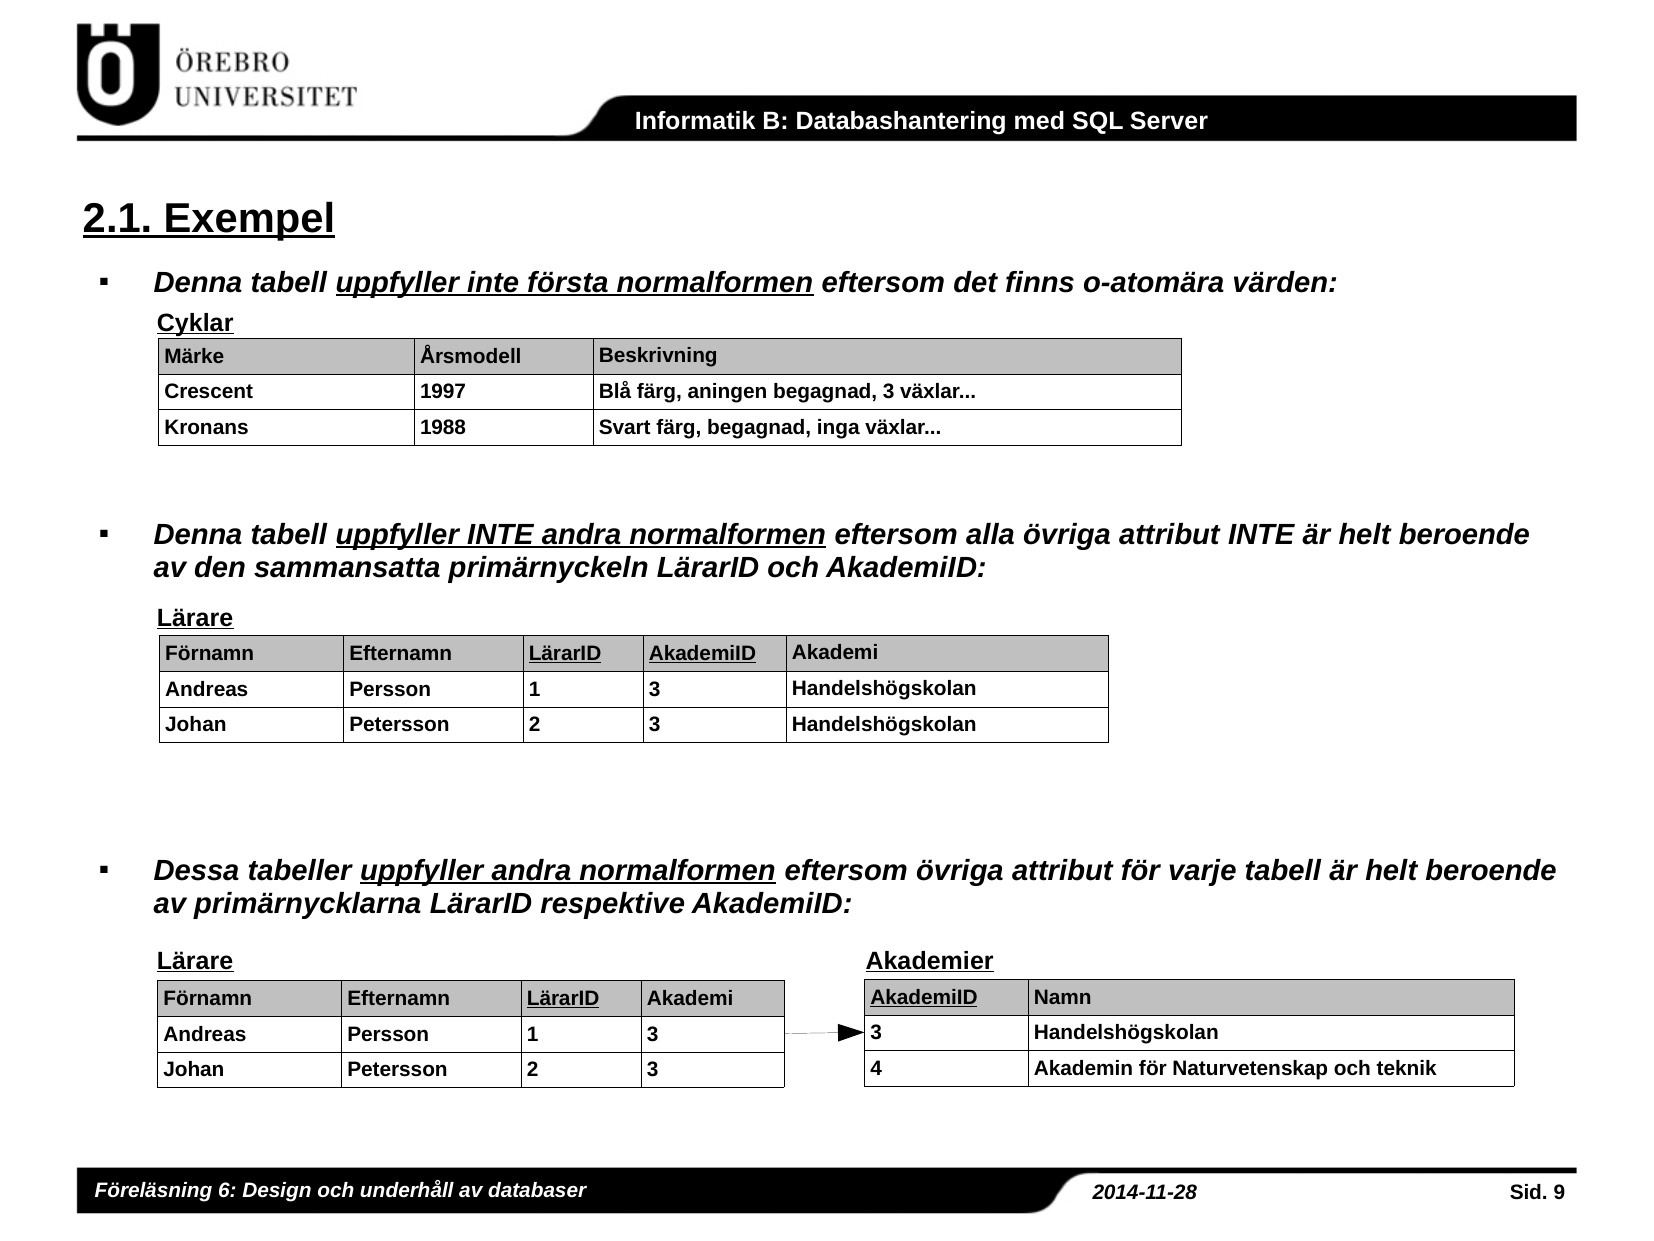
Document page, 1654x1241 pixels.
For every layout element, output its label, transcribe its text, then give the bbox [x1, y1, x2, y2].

table_header AkademiID [644, 636, 786, 671]
table_cell 1 [524, 672, 643, 707]
table_cell Persson [342, 1017, 521, 1052]
table_cell Johan [158, 1053, 341, 1087]
table_cell Handelshögskolan [787, 672, 1108, 707]
table_cell 3 [644, 672, 786, 707]
table_cell 3 [642, 1053, 784, 1087]
table_header Efternamn [342, 981, 521, 1016]
table_cell Johan [160, 708, 343, 742]
table_cell Handelshögskolan [1029, 1016, 1514, 1050]
text_box Lärare [142, 939, 384, 983]
table_header Förnamn [158, 983, 341, 1016]
table_cell Andreas [160, 672, 343, 707]
table_cell 1988 [415, 410, 593, 445]
table_cell 1997 [415, 375, 593, 409]
table_cell 3 [865, 1016, 1028, 1050]
table_header AkademiID [865, 983, 1028, 1015]
table_header LärarID [524, 636, 643, 671]
table_cell 3 [642, 1017, 784, 1052]
text_box Akademier [850, 939, 1093, 983]
table_cell Handelshögskolan [787, 708, 1108, 742]
text_box Cyklar [142, 301, 249, 345]
table_cell Kronans [159, 410, 414, 445]
table_header Årsmodell [415, 339, 593, 374]
title 2.1. Exempel [82, 182, 1571, 254]
table_cell Svart färg, begagnad, inga växlar... [594, 410, 1181, 445]
table_header Förnamn [160, 640, 343, 671]
table_cell Andreas [158, 1017, 341, 1052]
table_header Namn [1029, 980, 1514, 1015]
table_cell Blå färg, aningen begagnad, 3 växlar... [594, 375, 1181, 409]
table_cell 1 [522, 1017, 641, 1052]
table_cell Petersson [344, 708, 523, 742]
table_cell 2 [524, 708, 643, 742]
table_cell Crescent [159, 375, 414, 409]
table_cell 3 [644, 708, 786, 742]
table_cell 2 [522, 1053, 641, 1087]
table_cell 4 [865, 1051, 1028, 1086]
table_header Akademi [642, 981, 784, 1016]
table_header LärarID [522, 981, 641, 1016]
table_header Märke [159, 339, 414, 374]
table_header Efternamn [344, 636, 523, 671]
text_box Lärare [142, 596, 384, 640]
table_cell Petersson [342, 1053, 521, 1087]
table_cell Persson [344, 672, 523, 707]
table_header Akademi [787, 636, 1108, 671]
table_header Beskrivning [594, 339, 1181, 374]
list Denna tabell uppfyller inte första normalformen eftersom det finns o-atomära värden: Denna tabell uppfyller INTE andra normalformen eftersom alla övriga attribut INTE är helt beroende av den sammansatta primärnyckeln LärarID och AkademiID: Dessa tabeller uppfyller andra normalformen eftersom övriga attribut för varje tabell är helt beroende av primärnycklarna LärarID respektive AkademiID: [82, 265, 1571, 1149]
picture [0, 0, 1654, 1241]
table_cell Akademin för Naturvetenskap och teknik [1029, 1051, 1514, 1086]
